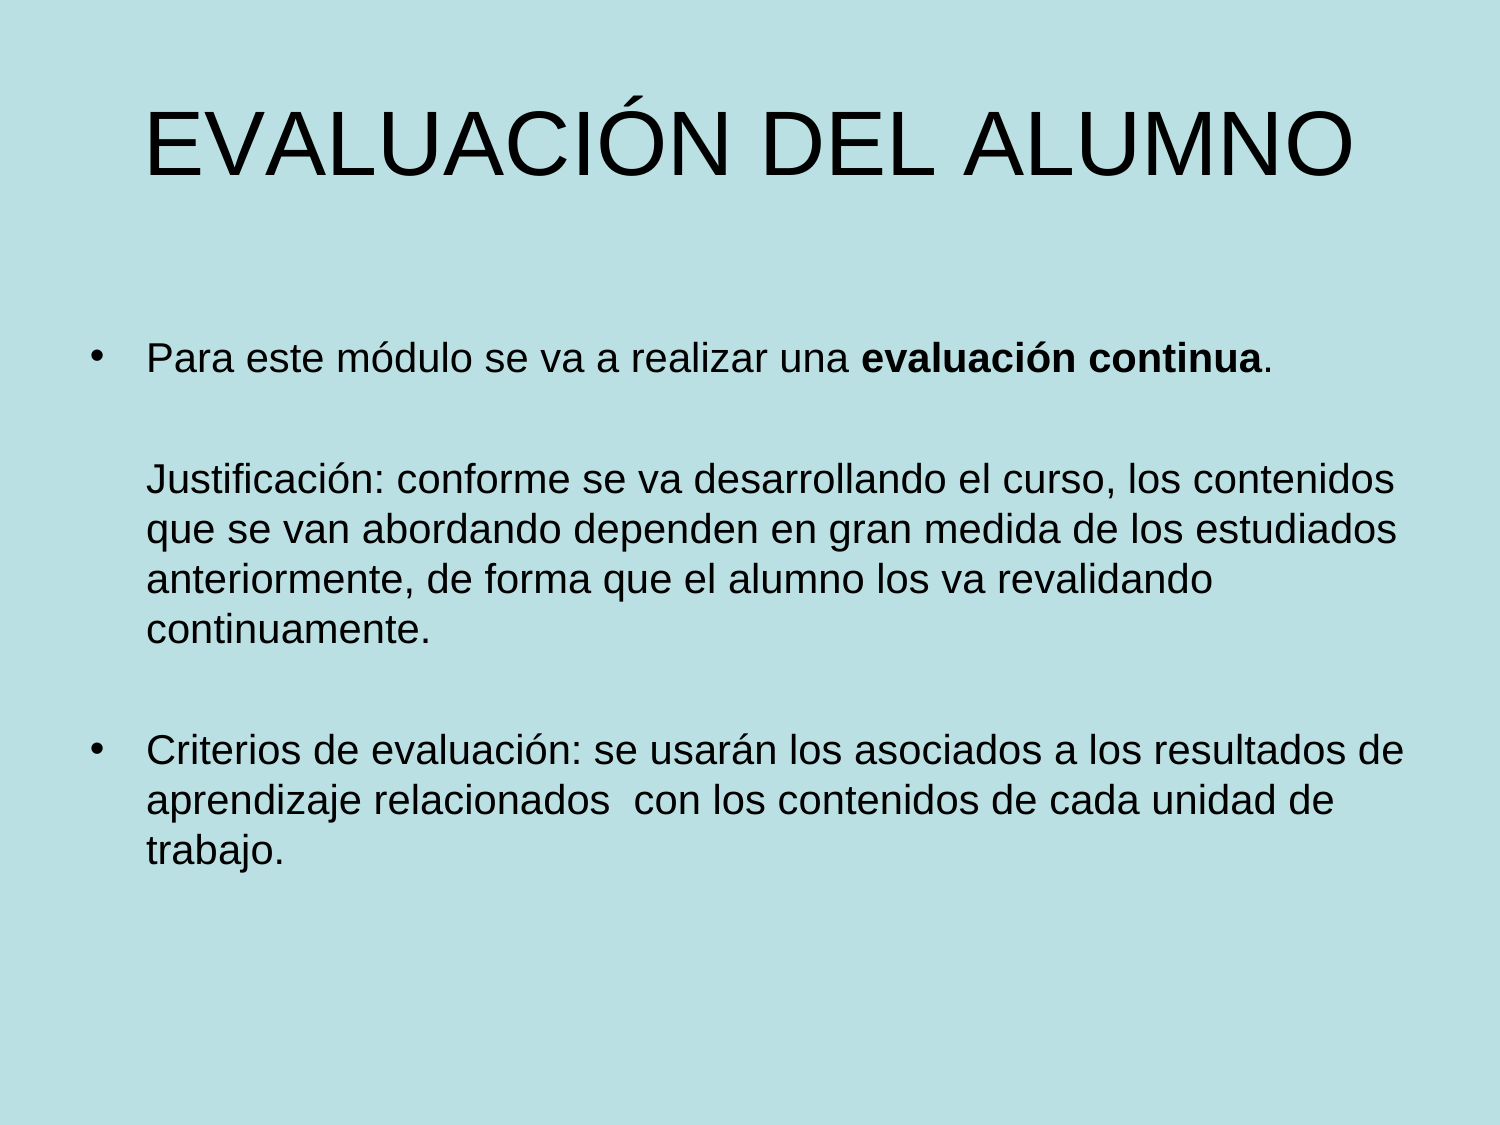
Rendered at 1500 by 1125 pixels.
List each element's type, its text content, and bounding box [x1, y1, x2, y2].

list Para este módulo se va a realizar una evaluación continua. Justificación: conforme se va desarrollando el curso, los contenidos que se van abordando dependen en gran medida de los estudiados anteriormente, de forma que el alumno los va revalidando continuamente. Criterios de evaluación: se usarán los asociados a los resultados de aprendizaje relacionados con los contenidos de cada unidad de trabajo. [75, 262, 1426, 1006]
title EVALUACIÓN DEL ALUMNO [75, 45, 1426, 233]
